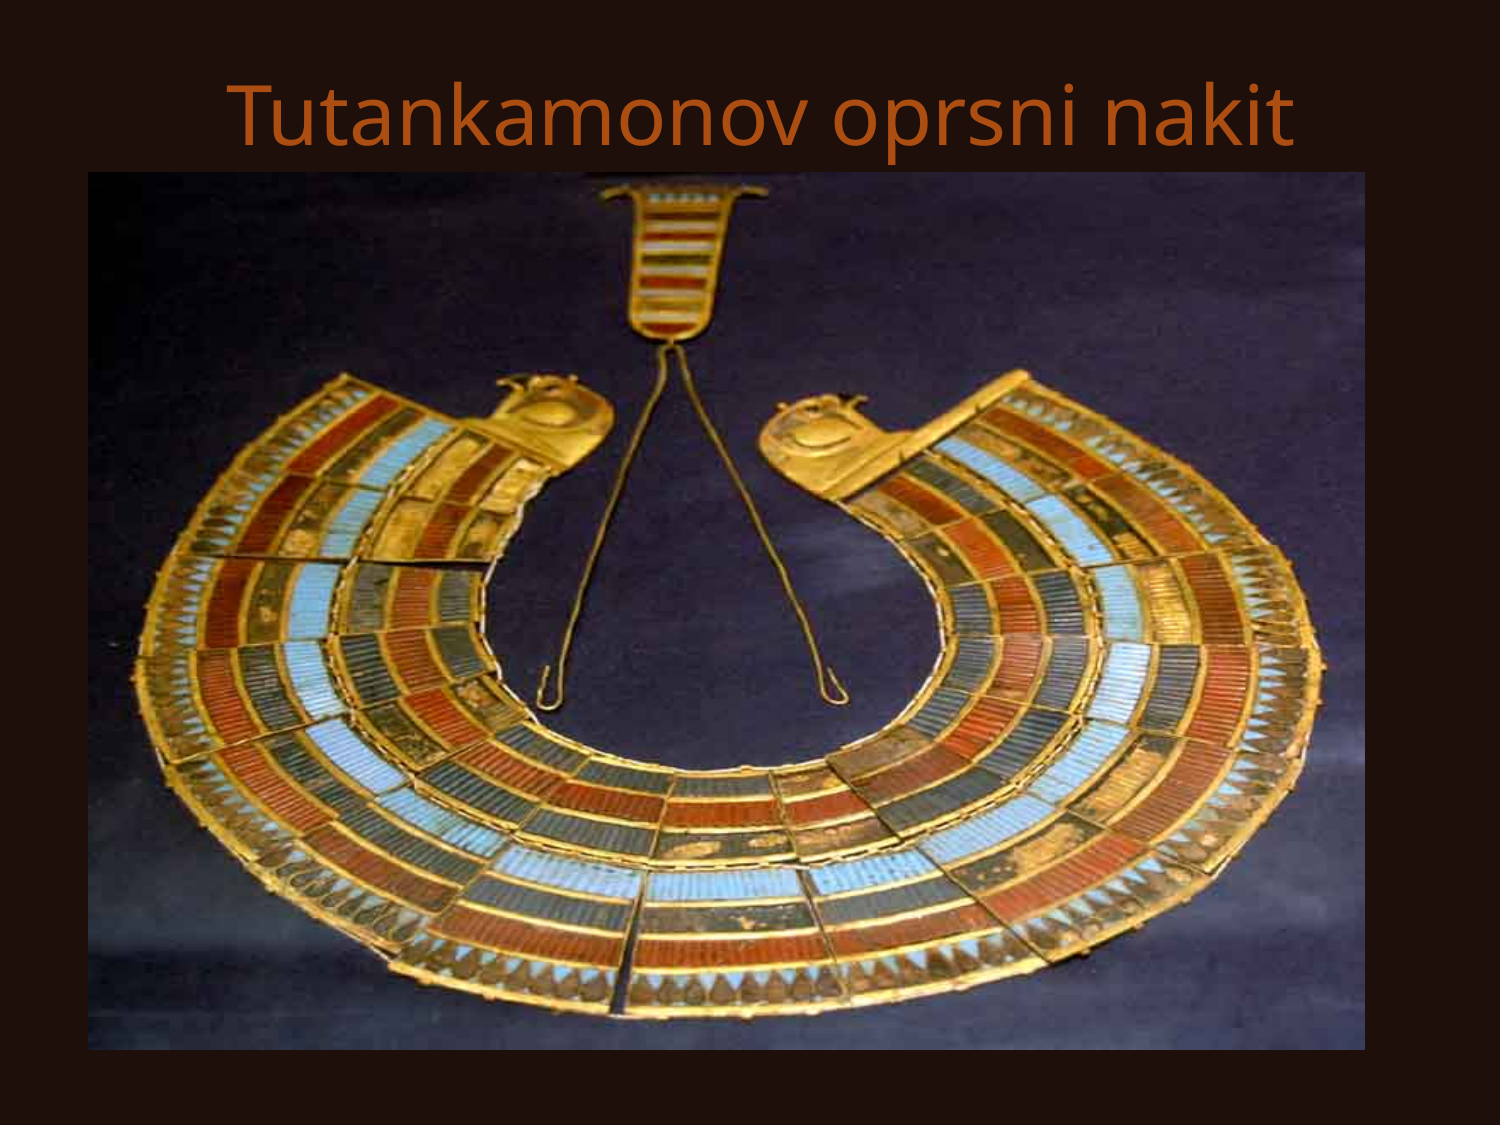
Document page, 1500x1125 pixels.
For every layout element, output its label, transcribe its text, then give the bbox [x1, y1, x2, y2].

picture [88, 798, 1365, 1050]
list Tutankamonov oprsni nakit [0, 54, 1500, 798]
